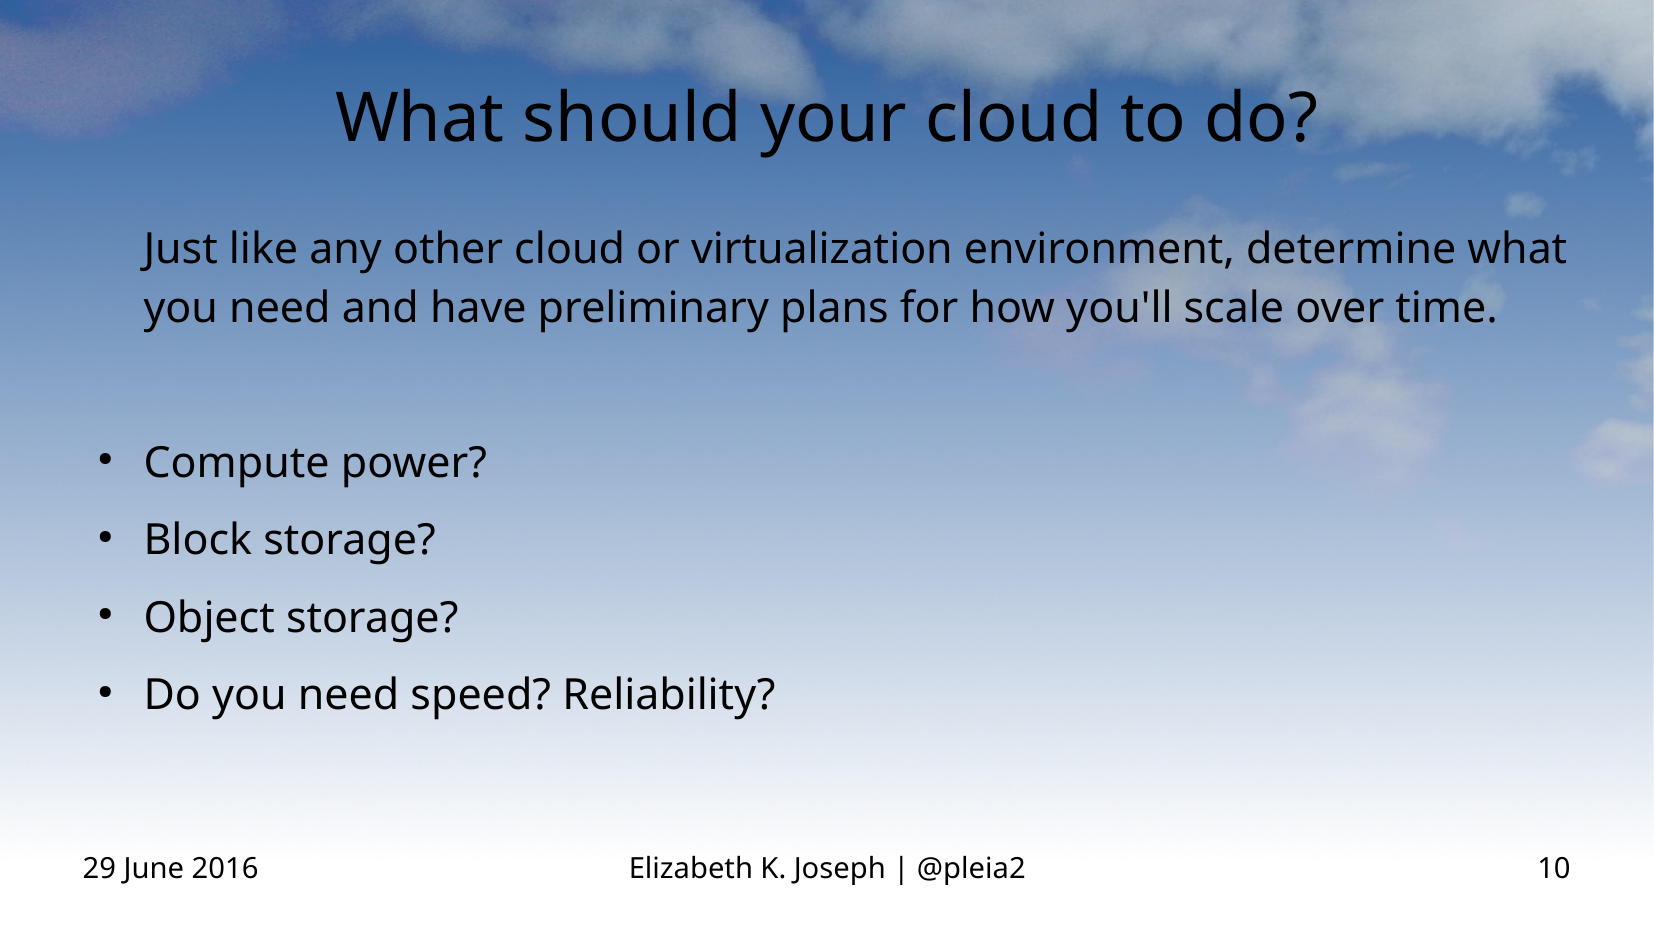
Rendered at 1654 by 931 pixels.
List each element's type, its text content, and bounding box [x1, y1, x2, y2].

list Just like any other cloud or virtualization environment, determine what you need and have preliminary plans for how you'll scale over time. Compute power? Block storage? Object storage? Do you need speed? Reliability? [82, 217, 1571, 758]
title What should your cloud to do? [82, 37, 1571, 193]
picture [0, 0, 1654, 931]
